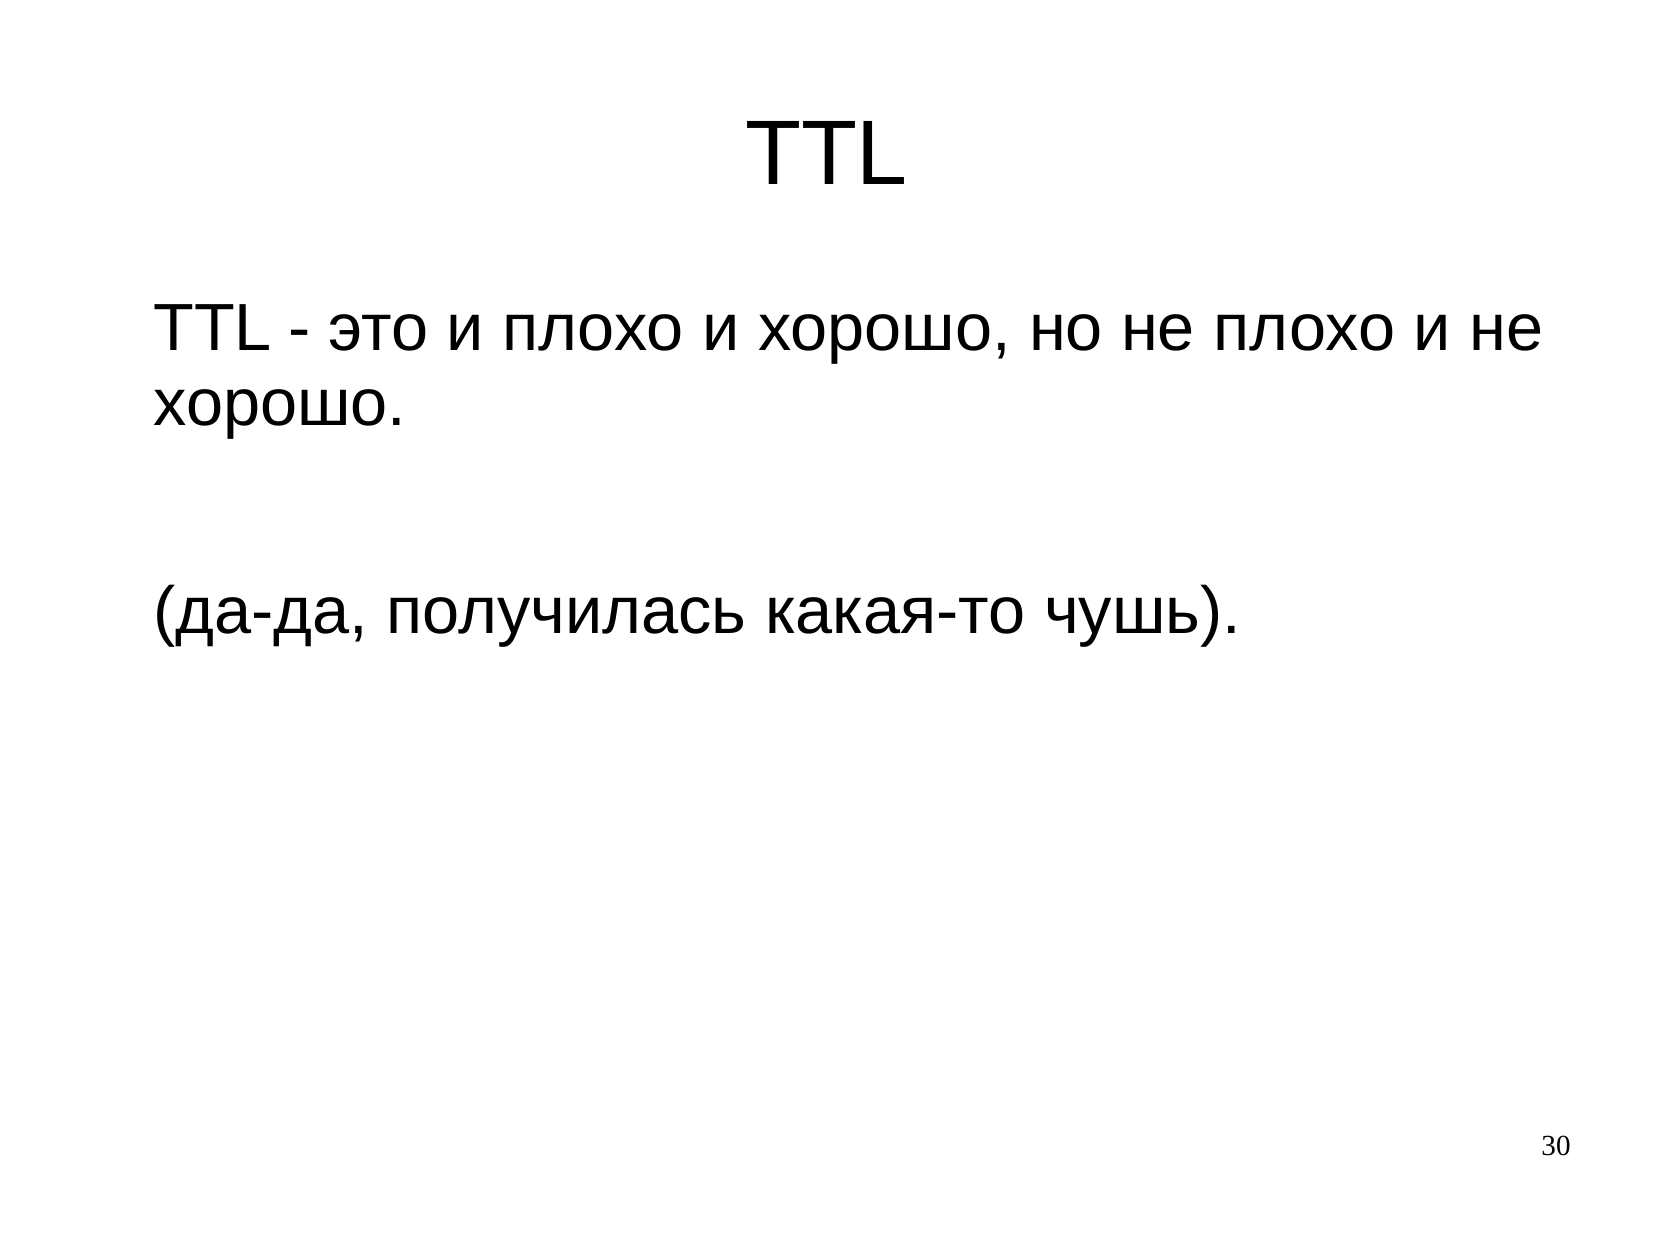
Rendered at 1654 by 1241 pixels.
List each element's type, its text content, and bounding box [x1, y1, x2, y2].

list TTL - это и плохо и хорошо, но не плохо и не хорошо. (да-да, получилась какая-то чушь). [82, 290, 1571, 1109]
title TTL [82, 49, 1571, 257]
